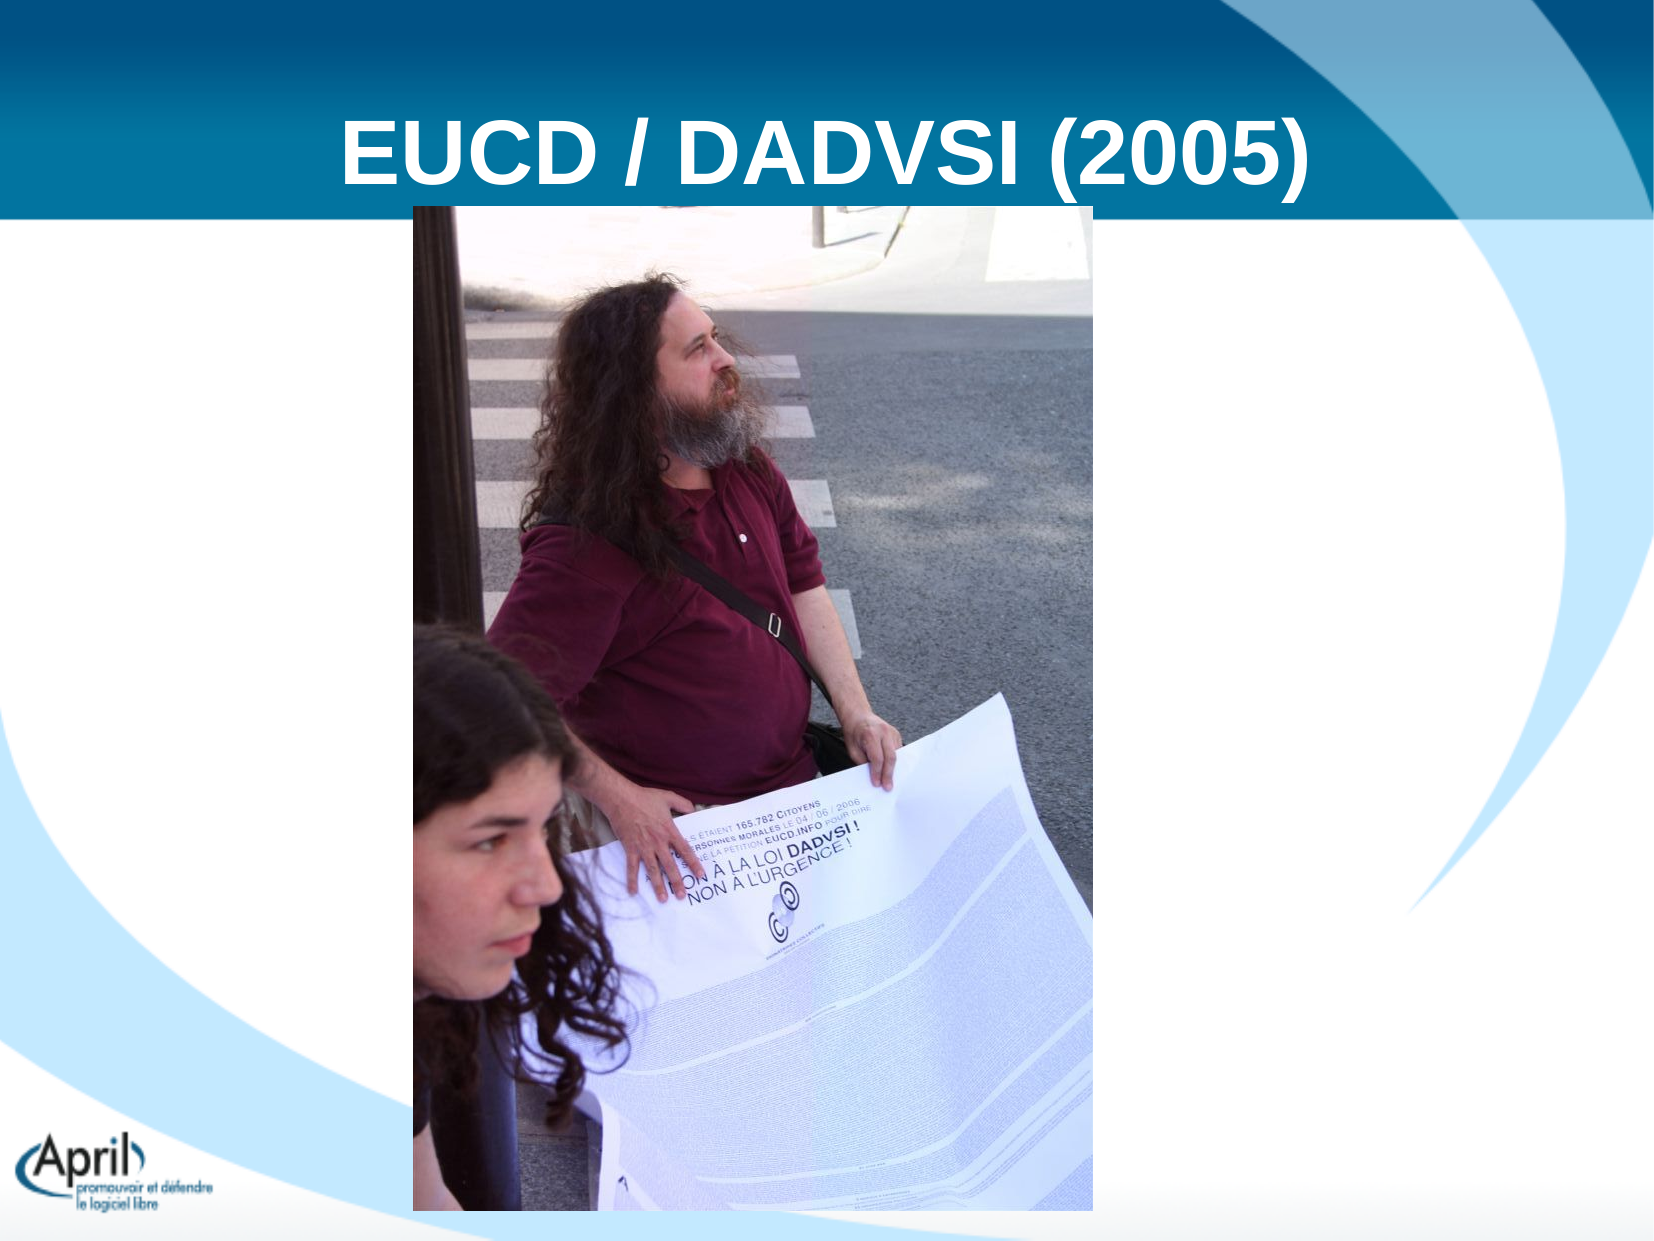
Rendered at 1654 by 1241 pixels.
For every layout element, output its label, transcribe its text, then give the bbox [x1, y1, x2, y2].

picture [0, 0, 1654, 1241]
title EUCD / DADVSI (2005) [82, 49, 1571, 257]
